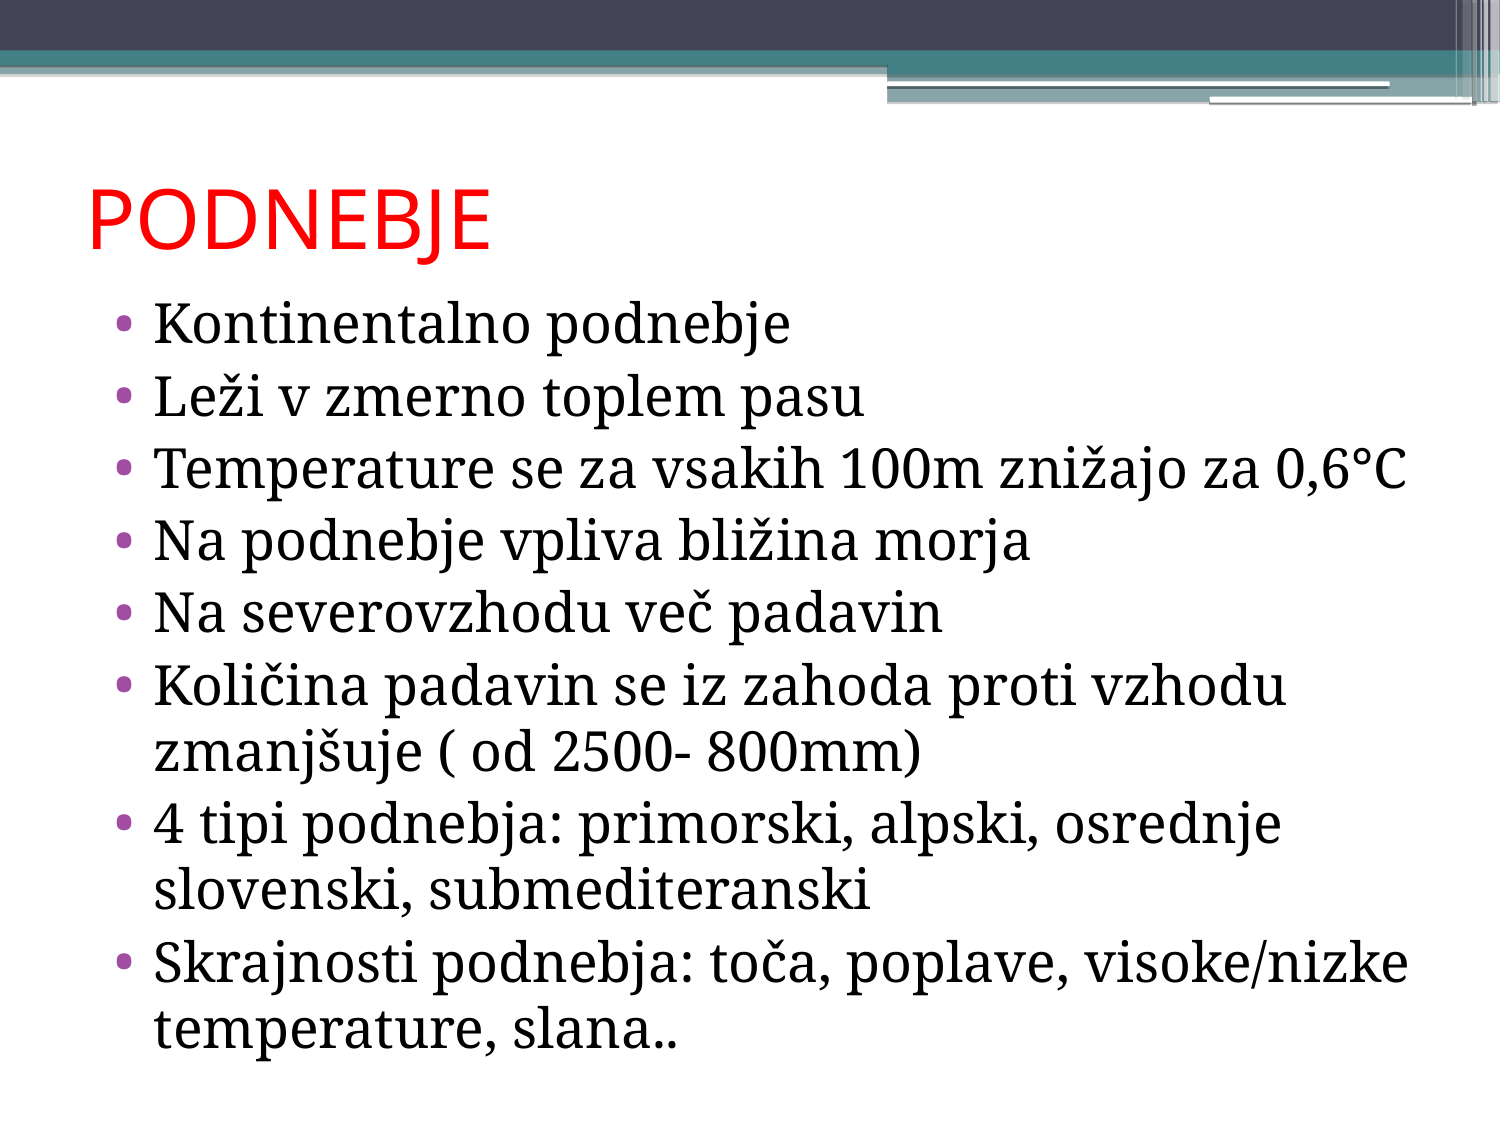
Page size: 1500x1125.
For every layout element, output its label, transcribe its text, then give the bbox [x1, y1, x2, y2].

title PODNEBJE [70, 128, 1421, 304]
list Kontinentalno podnebje Leži v zmerno toplem pasu Temperature se za vsakih 100m znižajo za 0,6°C Na podnebje vpliva bližina morja Na severovzhodu več padavin Količina padavin se iz zahoda proti vzhodu zmanjšuje ( od 2500- 800mm) 4 tipi podnebja: primorski, alpski, osrednje slovenski, submediteranski Skrajnosti podnebja: toča, poplave, visoke/nizke temperature, slana.. [82, 281, 1432, 1090]
